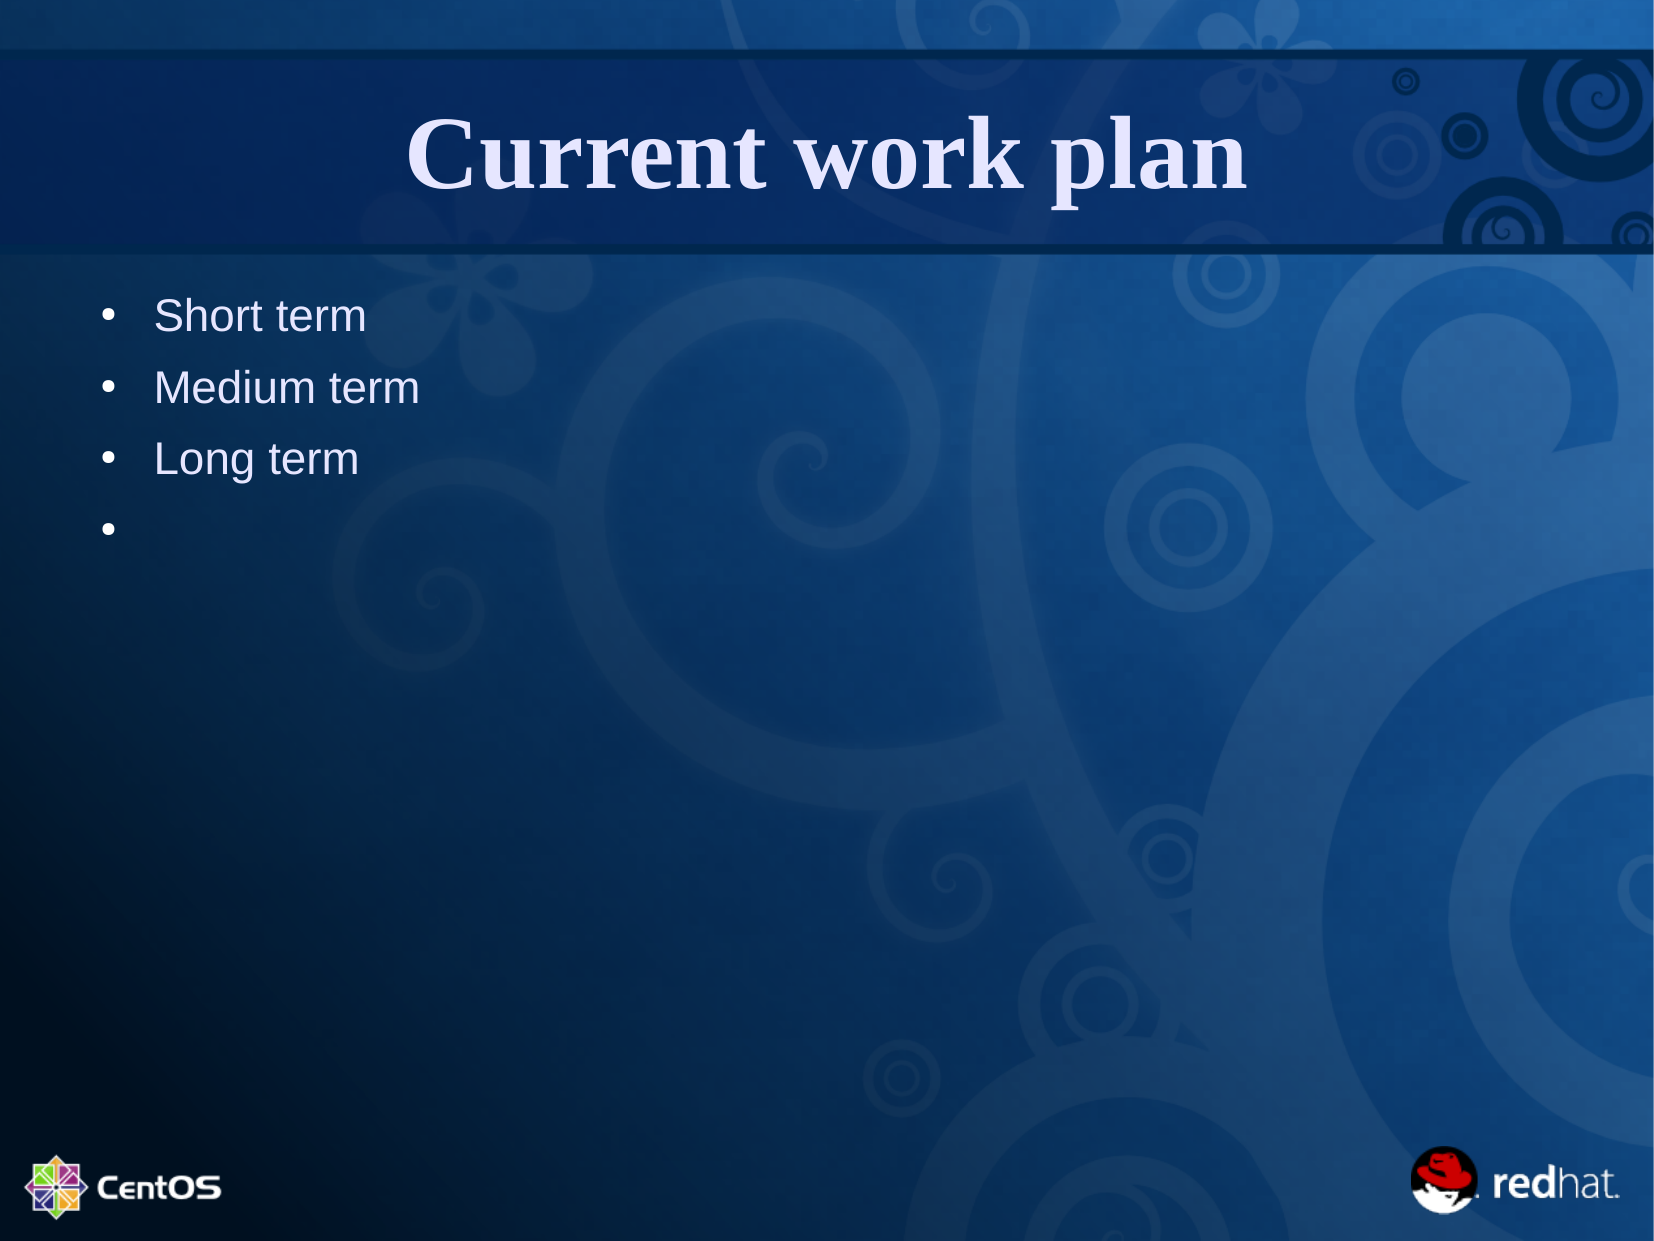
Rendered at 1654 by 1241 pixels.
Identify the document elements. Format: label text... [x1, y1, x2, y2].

picture [0, 0, 1654, 1241]
title Current work plan [82, 49, 1571, 257]
list Short term Medium term Long term [82, 290, 1571, 1010]
